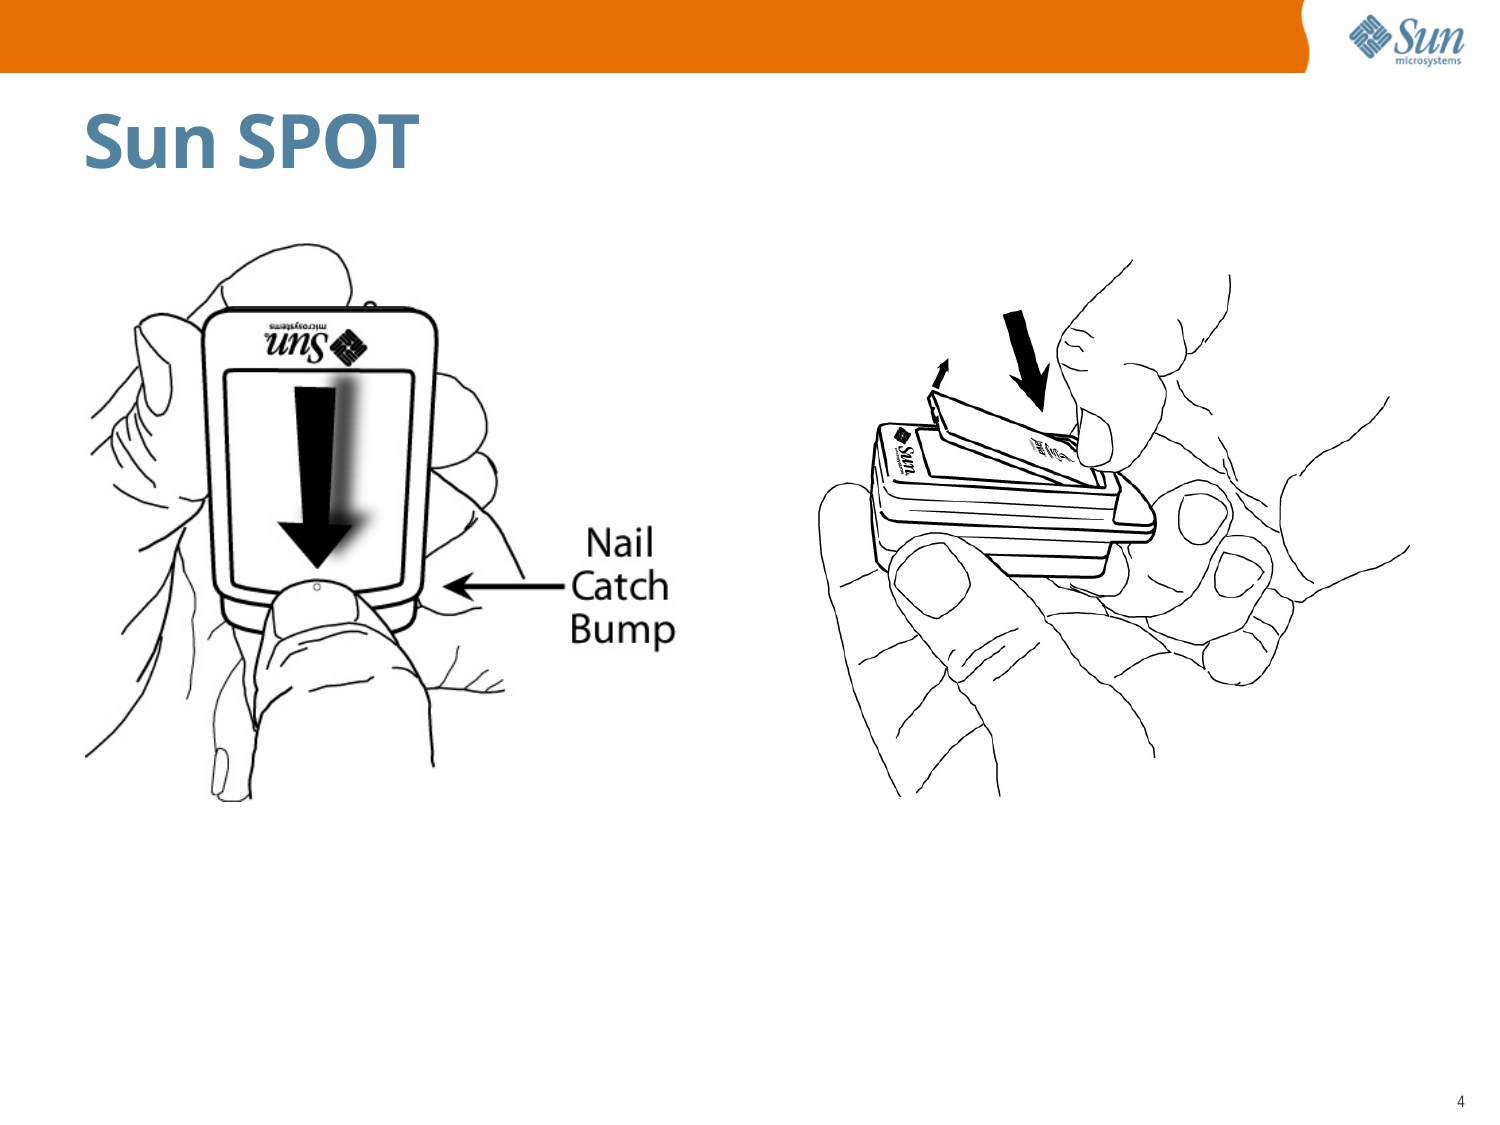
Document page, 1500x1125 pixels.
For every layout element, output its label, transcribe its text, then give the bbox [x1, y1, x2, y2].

picture [0, 0, 1500, 73]
picture [85, 243, 676, 803]
title Sun SPOT [83, 94, 1446, 199]
picture [818, 259, 1410, 797]
